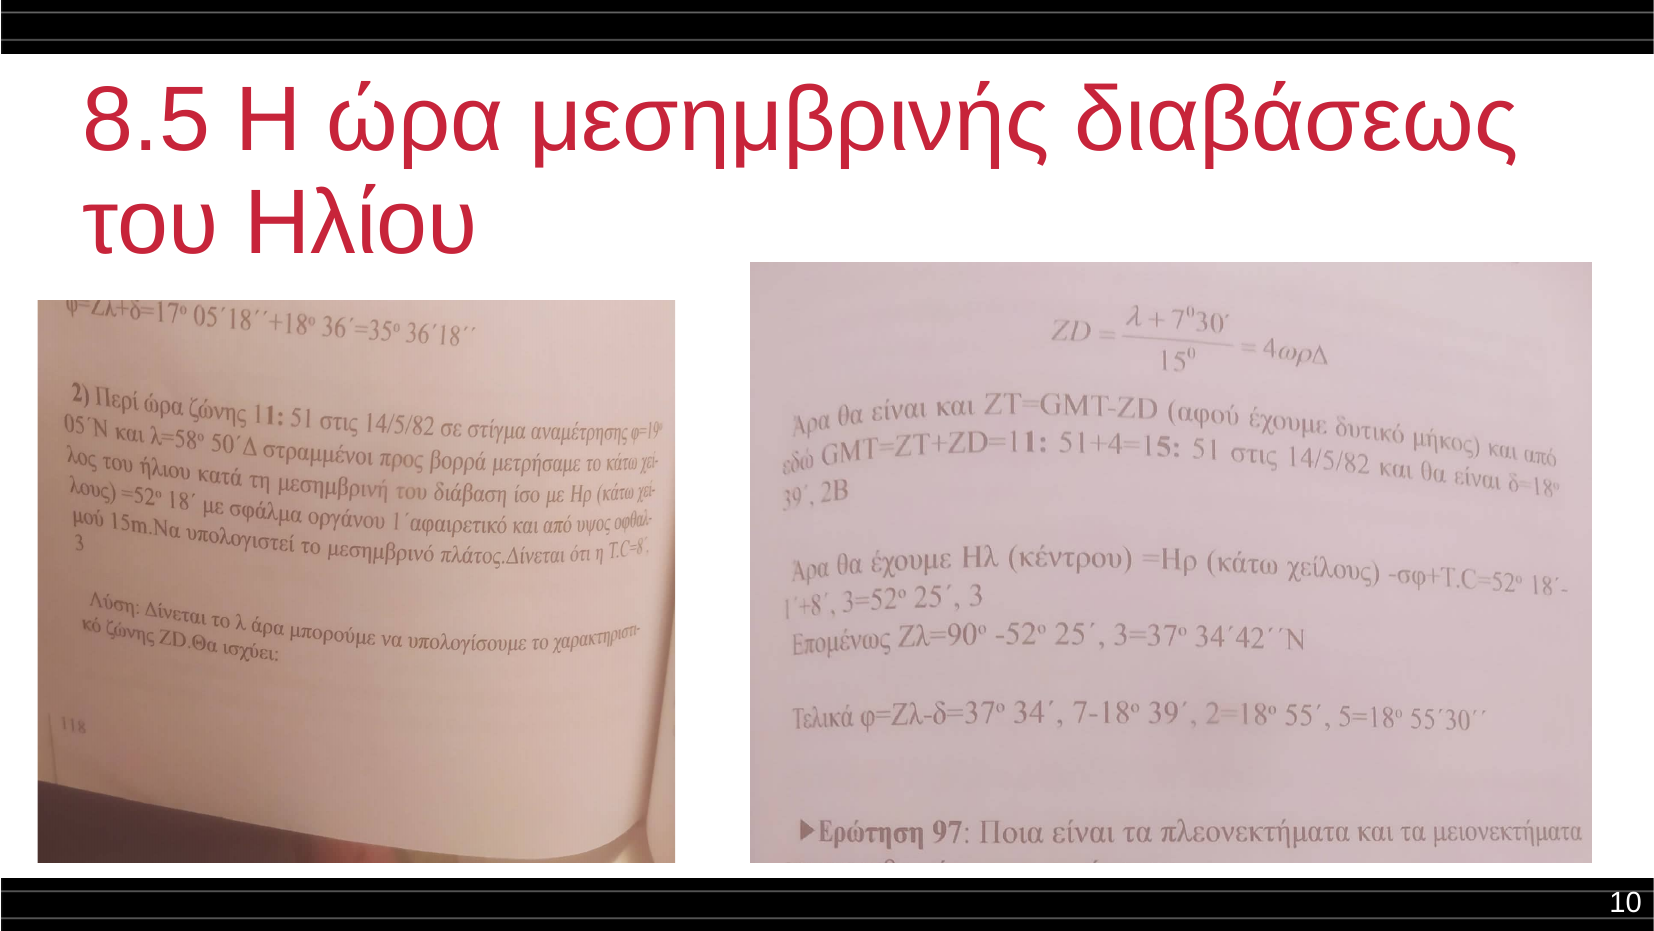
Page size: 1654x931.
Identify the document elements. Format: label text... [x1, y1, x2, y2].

picture [1, 878, 1654, 931]
title 8.5 H ώρα μεσημβρινής διαβάσεως του Ηλίου [82, 67, 1571, 273]
picture [1, 0, 1654, 54]
picture [750, 262, 1592, 863]
picture [37, 300, 676, 863]
